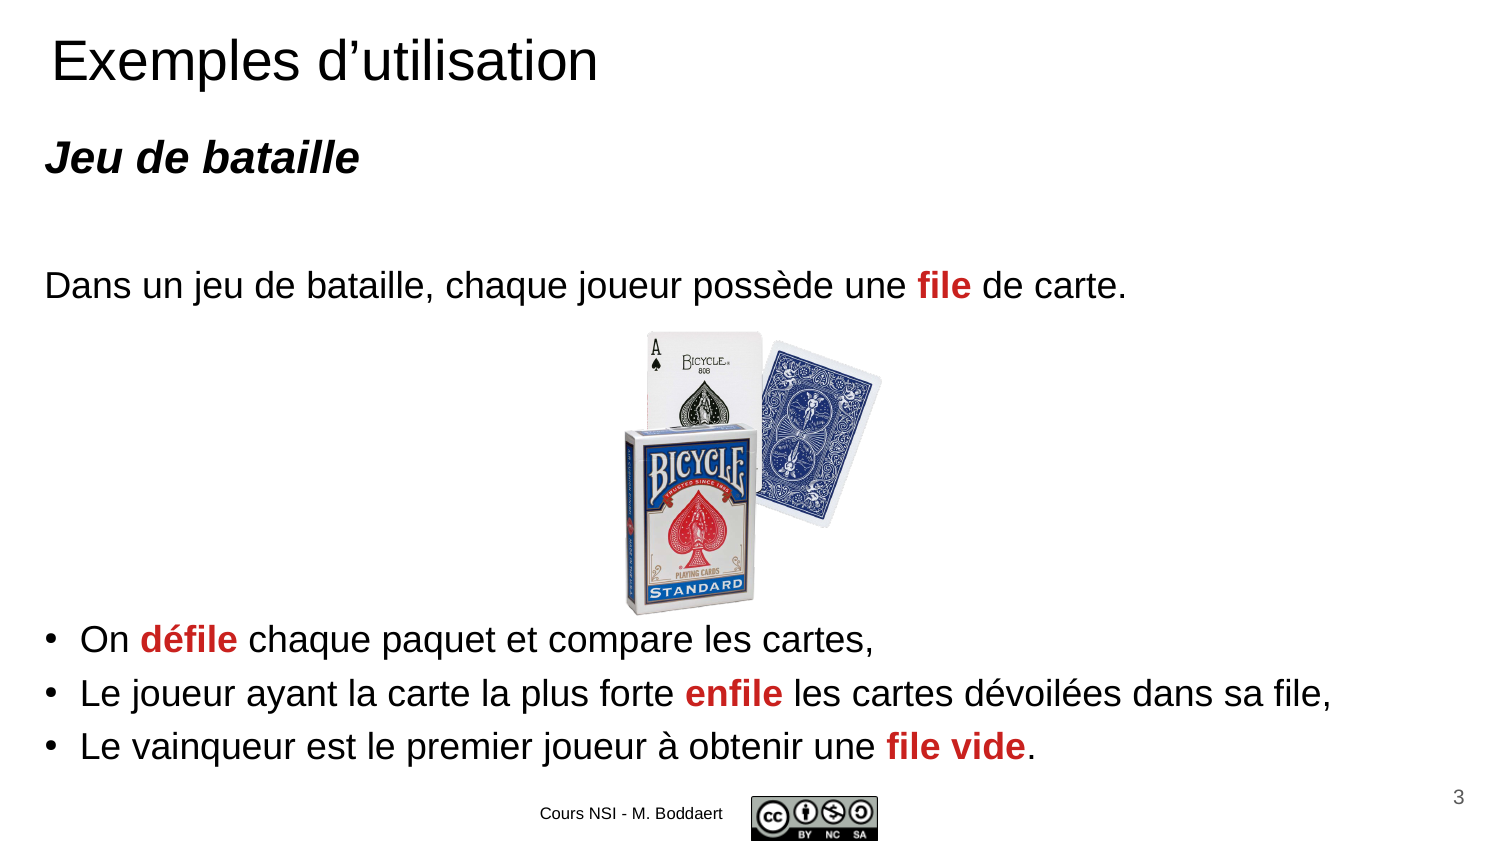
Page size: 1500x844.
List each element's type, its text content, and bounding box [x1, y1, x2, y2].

title Exemples d’utilisation [51, 13, 1449, 108]
picture [751, 796, 878, 841]
picture [589, 323, 888, 621]
slide_number <numéro> [1389, 764, 1480, 830]
text_box Jeu de bataille Dans un jeu de bataille, chaque joueur possède une file de carte. [29, 120, 1477, 325]
text_box On défile chaque paquet et compare les cartes, Le joueur ayant la carte la plus forte enfile les cartes dévoilées dans sa file, Le vainqueur est le premier joueur à obtenir une file vide. [29, 611, 1447, 781]
